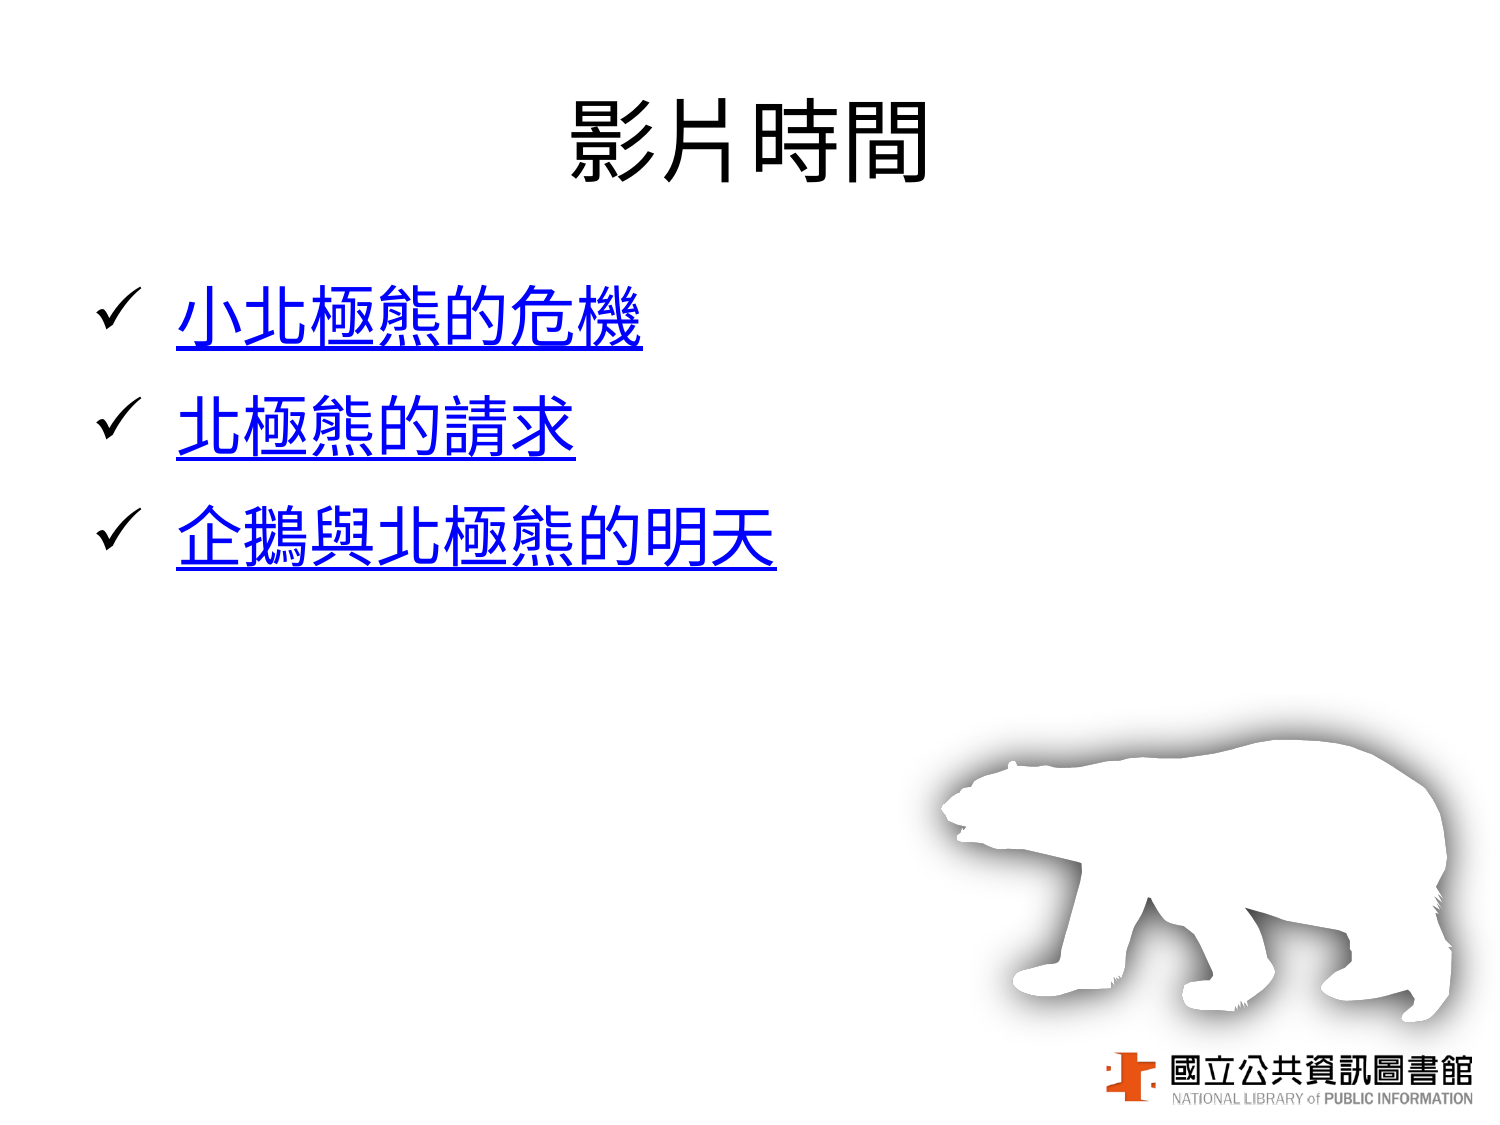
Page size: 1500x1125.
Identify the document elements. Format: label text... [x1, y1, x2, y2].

title 影片時間 [75, 45, 1425, 233]
picture [1104, 1050, 1474, 1105]
list 小北極熊的危機 北極熊的請求 企鵝與北極熊的明天 [76, 267, 1425, 1005]
